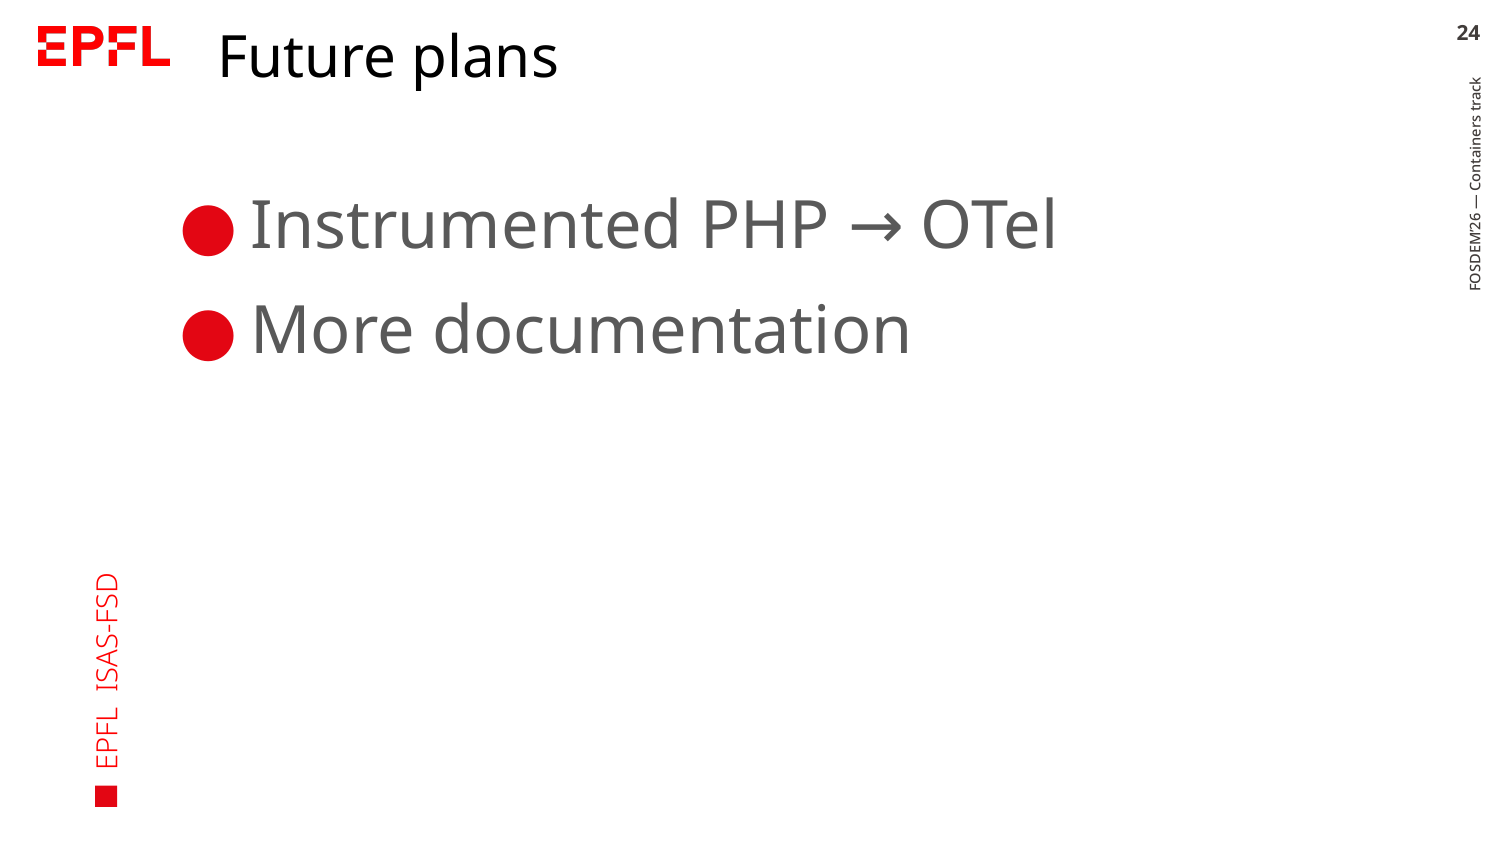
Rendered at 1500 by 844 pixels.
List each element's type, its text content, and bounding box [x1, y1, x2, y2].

slide_number <number> [1415, 0, 1496, 65]
list Instrumented PHP → OTel More documentation [160, 149, 1408, 752]
picture [38, 26, 170, 66]
title Future plans [202, 0, 1449, 166]
